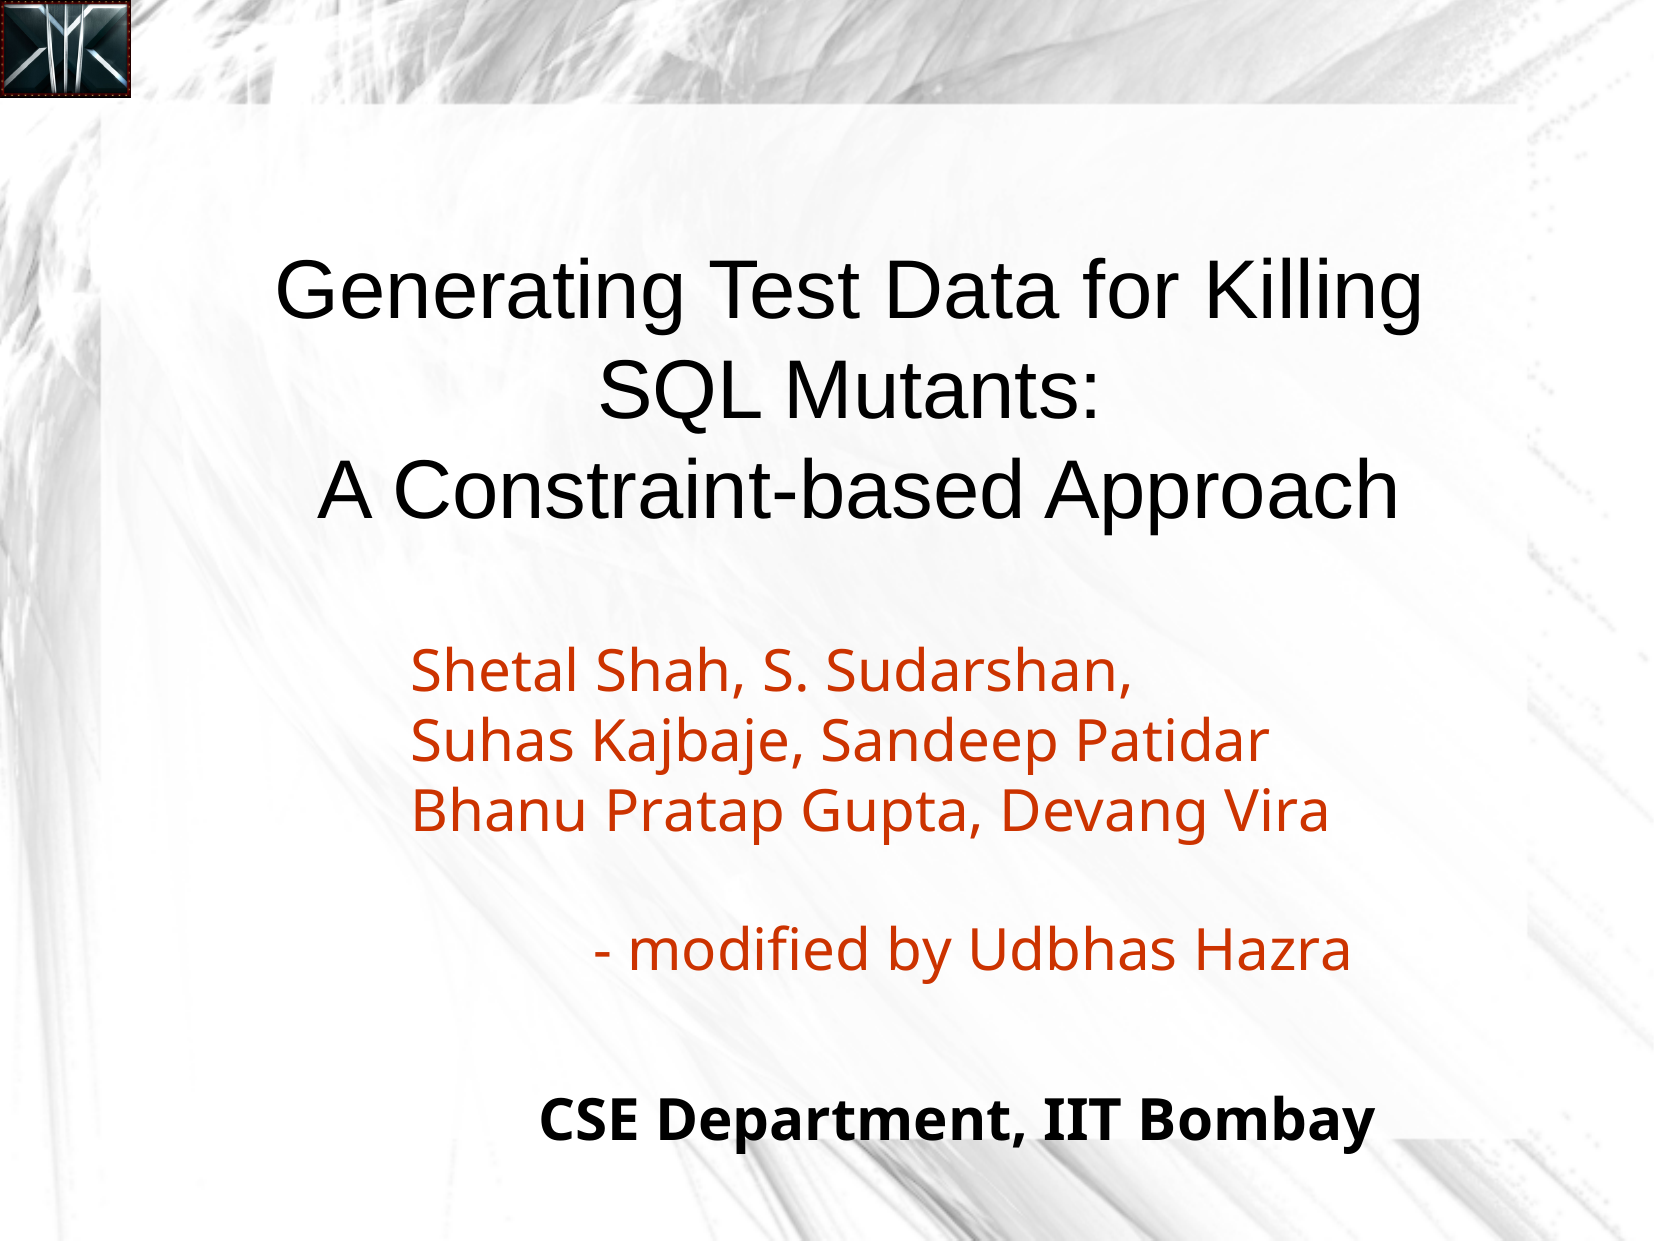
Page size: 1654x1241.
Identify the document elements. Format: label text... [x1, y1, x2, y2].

picture [0, 0, 1654, 1241]
text_box CSE Department, IIT Bombay [523, 1074, 1447, 1191]
title Generating Test Data for Killing SQL Mutants: A Constraint-based Approach [200, 156, 1501, 615]
text_box Shetal Shah, S. Sudarshan, Suhas Kajbaje, Sandeep Patidar Bhanu Pratap Gupta, Devang Vira - modified by Udbhas Hazra [395, 622, 1430, 898]
